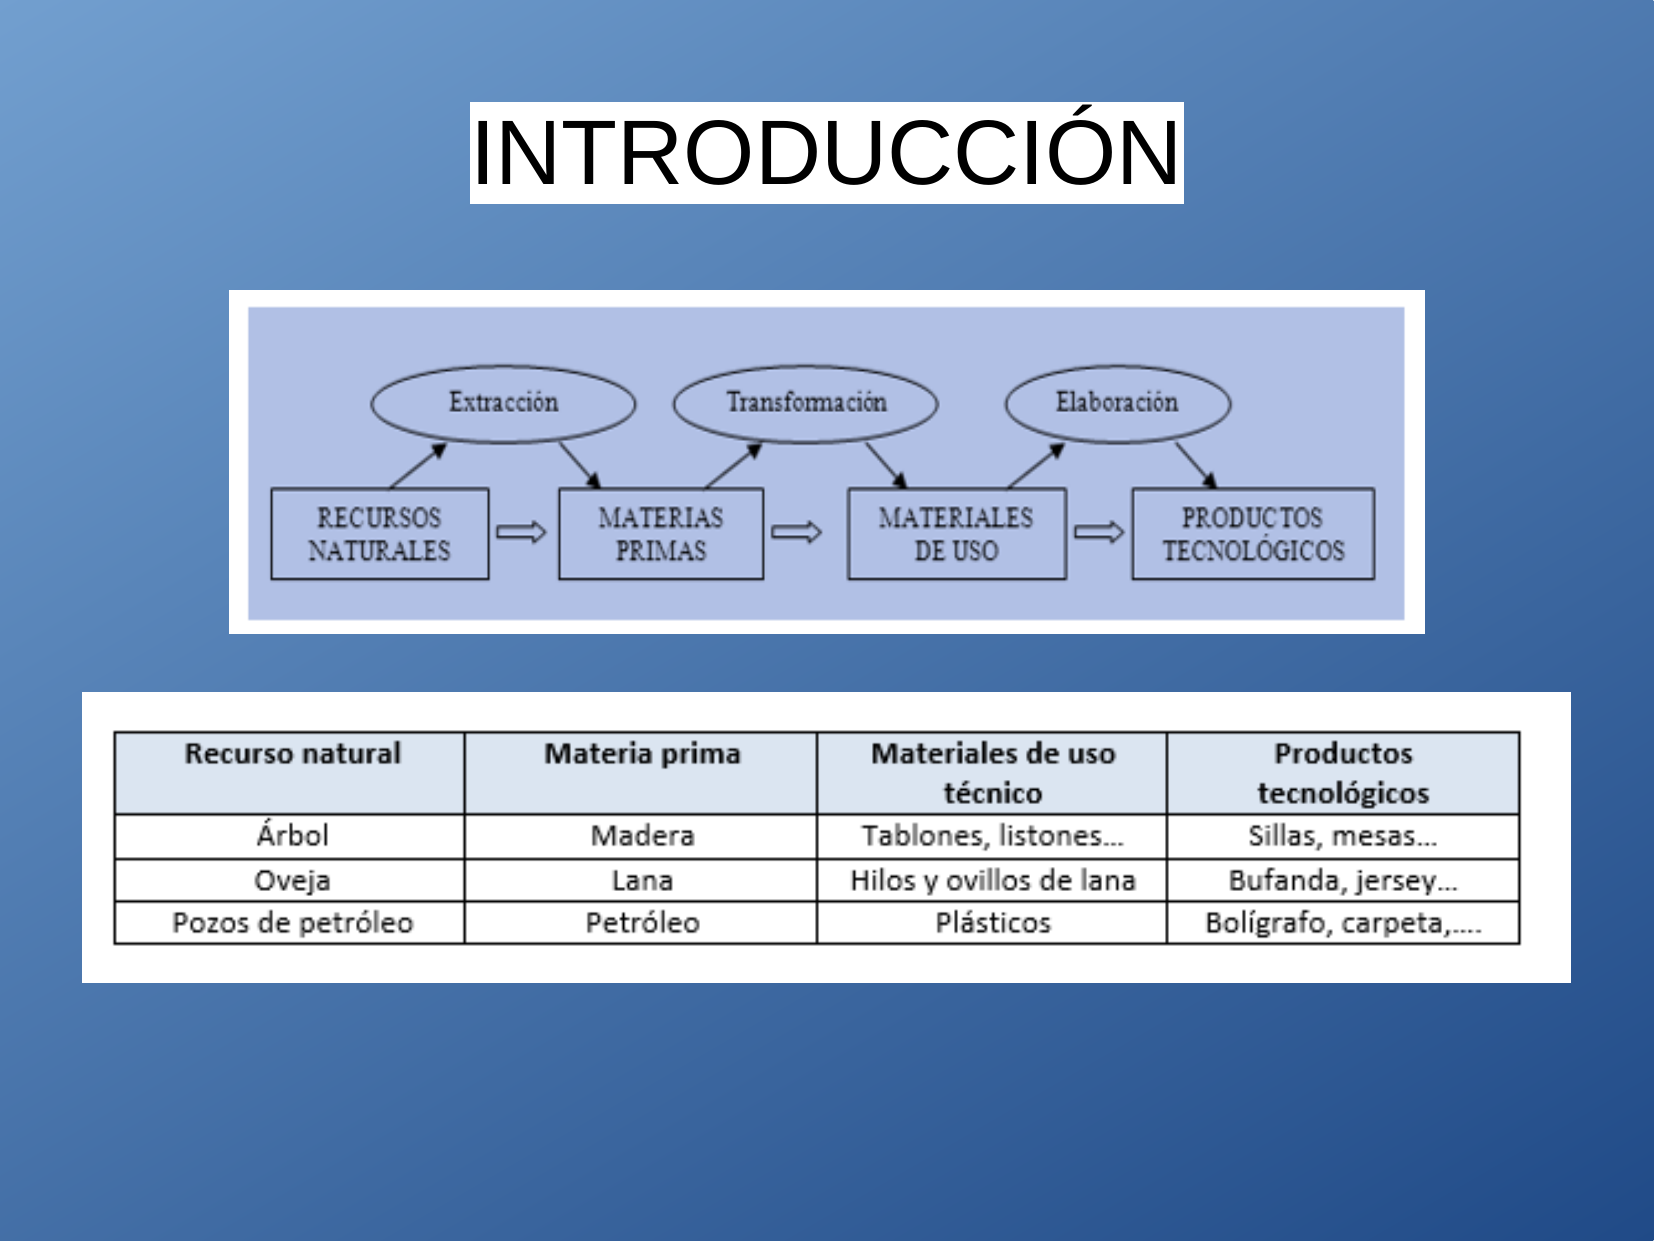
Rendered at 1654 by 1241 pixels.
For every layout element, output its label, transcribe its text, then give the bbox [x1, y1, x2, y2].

picture [82, 692, 1571, 983]
picture [229, 290, 1425, 634]
title INTRODUCCIÓN [82, 49, 1571, 257]
